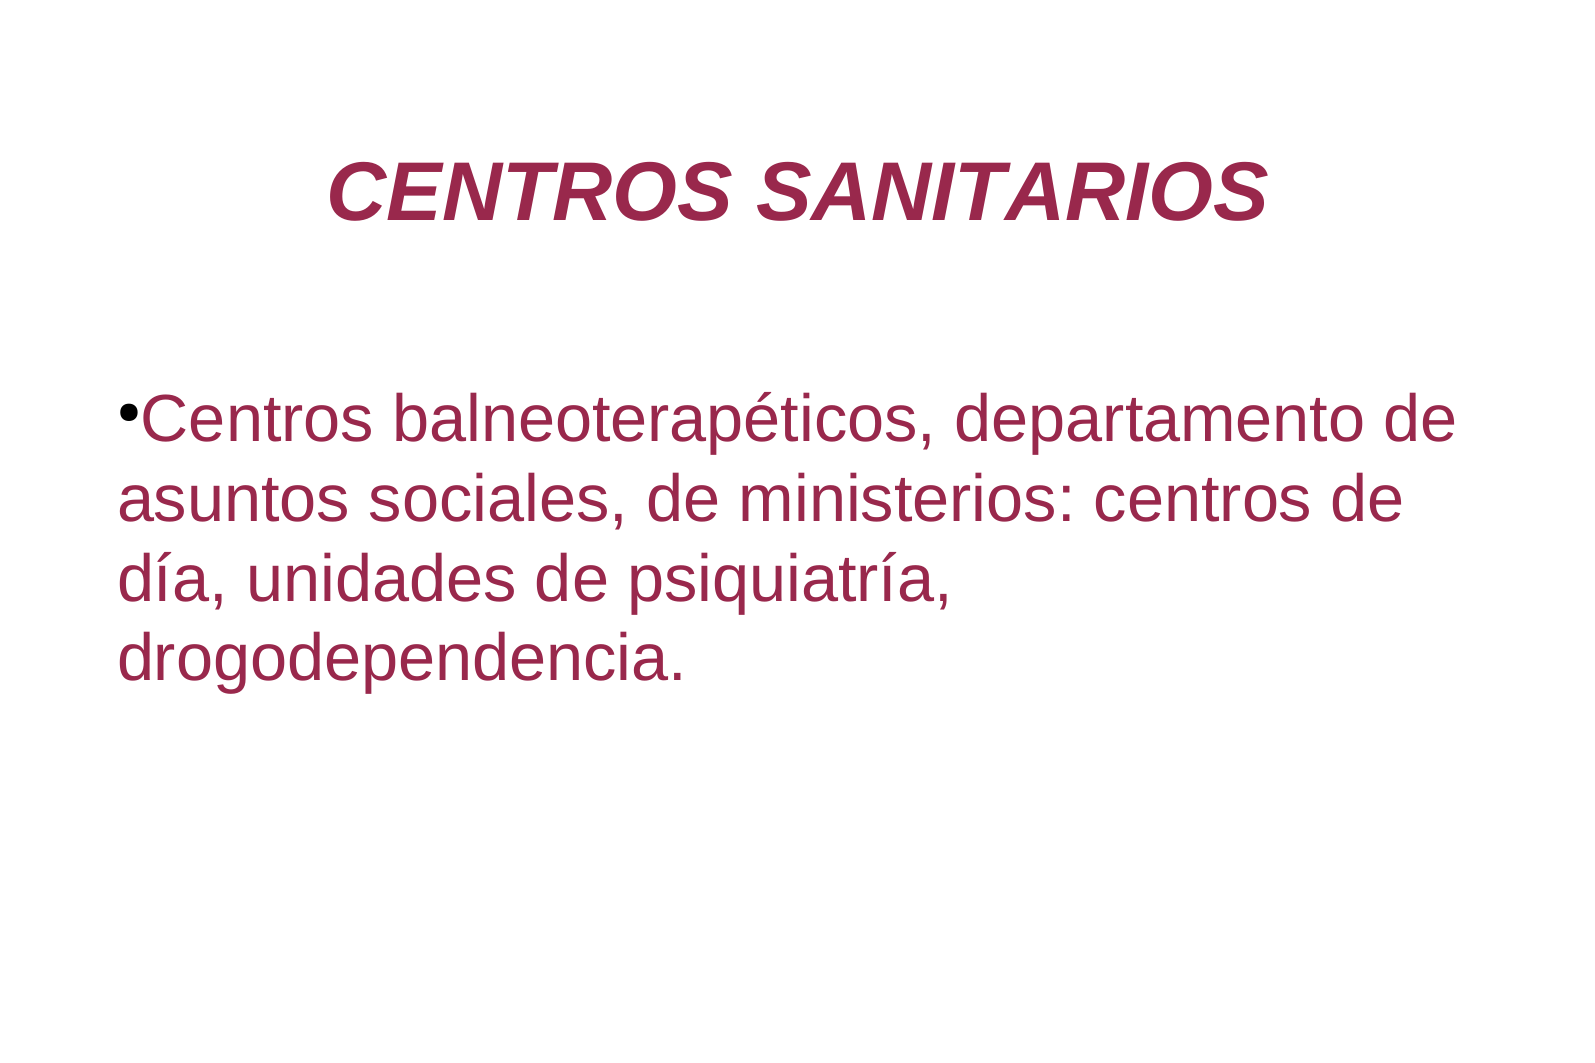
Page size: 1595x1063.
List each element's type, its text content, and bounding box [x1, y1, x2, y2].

subtitle Centros balneoterapéticos, departamento de asuntos sociales, de ministerios: centros de día, unidades de psiquiatría, drogodependencia. [117, 372, 1479, 696]
title CENTROS SANITARIOS [117, 105, 1479, 269]
